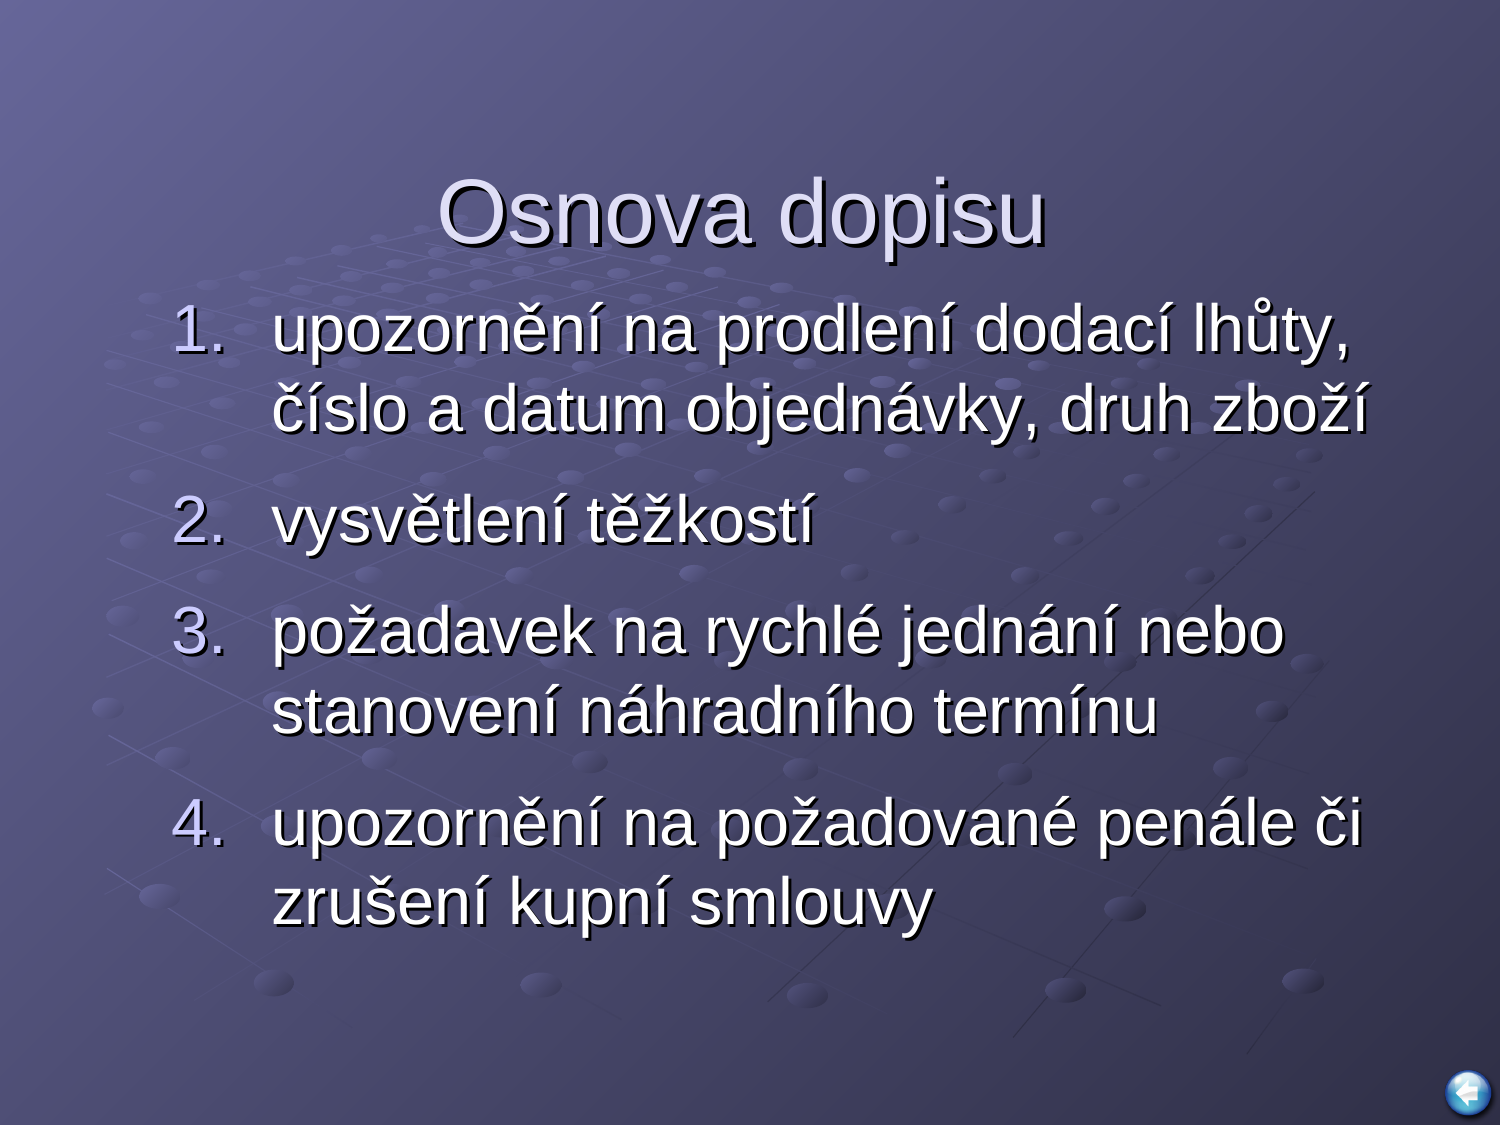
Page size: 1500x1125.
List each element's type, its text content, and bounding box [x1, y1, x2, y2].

title Osnova dopisu [67, 89, 1418, 325]
picture [1435, 1060, 1500, 1125]
subtitle upozornění na prodlení dodací lhůty, číslo a datum objednávky, druh zboží vysvětlení těžkostí požadavek na rychlé jednání nebo stanovení náhradního termínu upozornění na požadované penále či zrušení kupní smlouvy [96, 284, 1447, 1050]
